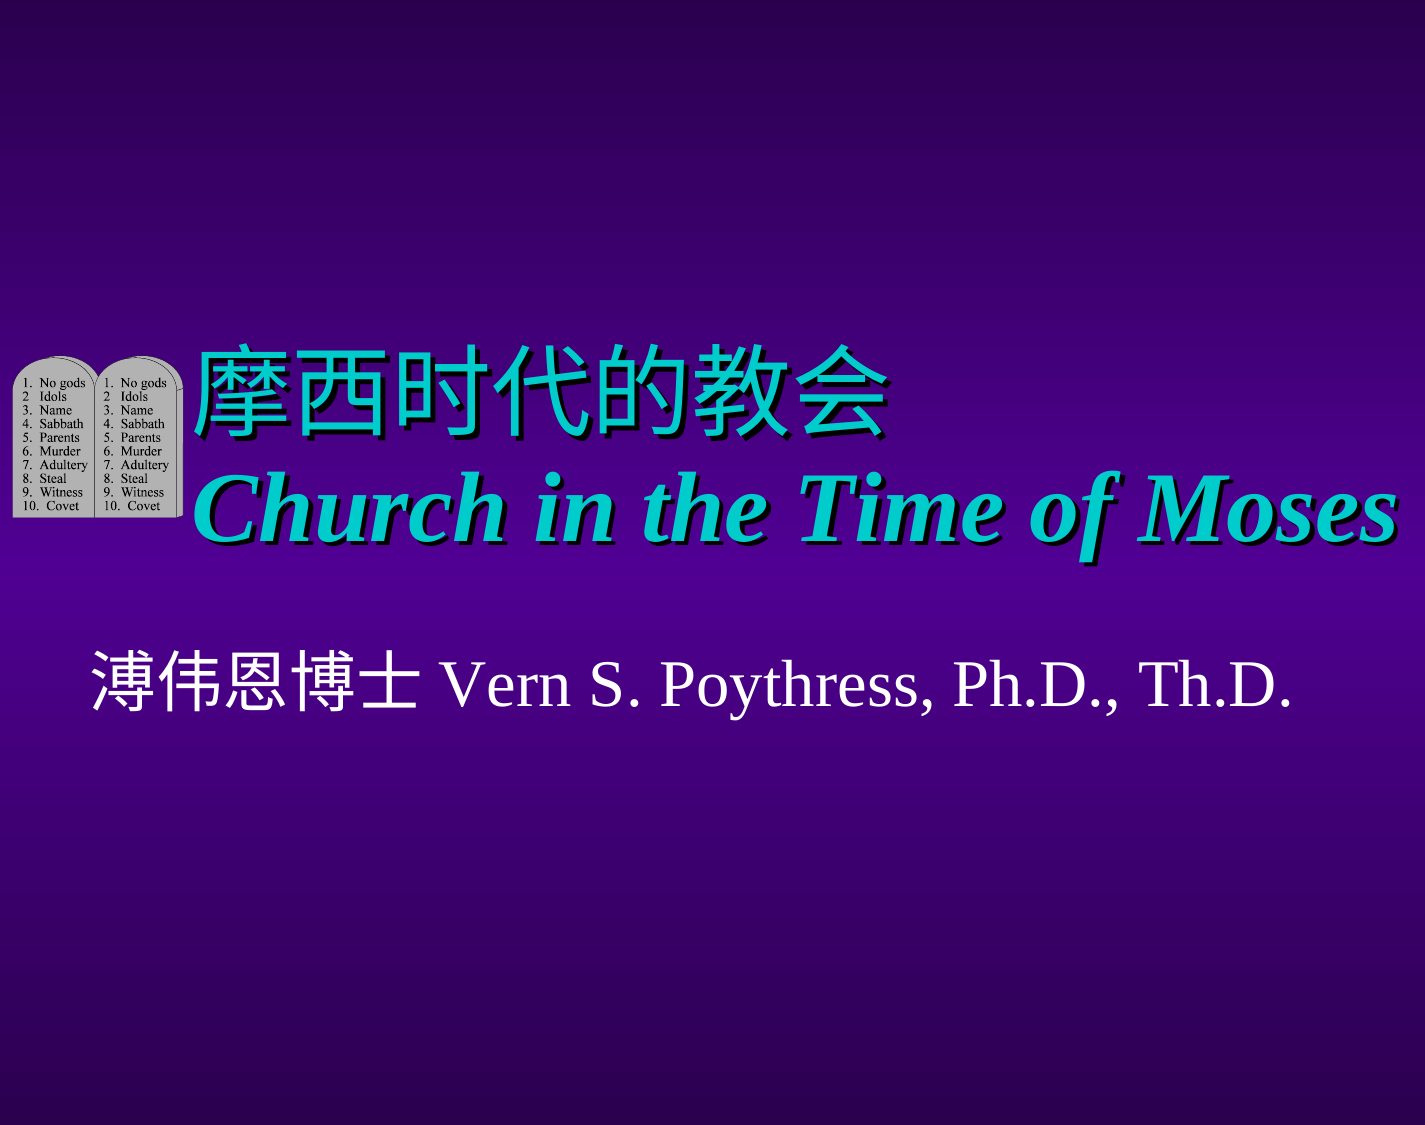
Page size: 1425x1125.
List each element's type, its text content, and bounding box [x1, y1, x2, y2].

subtitle 溥伟恩博士Vern S. Poythress, Ph.D., Th.D. [0, 637, 1425, 926]
title 摩西时代的教会 Church in the Time of Moses [177, 321, 1425, 578]
